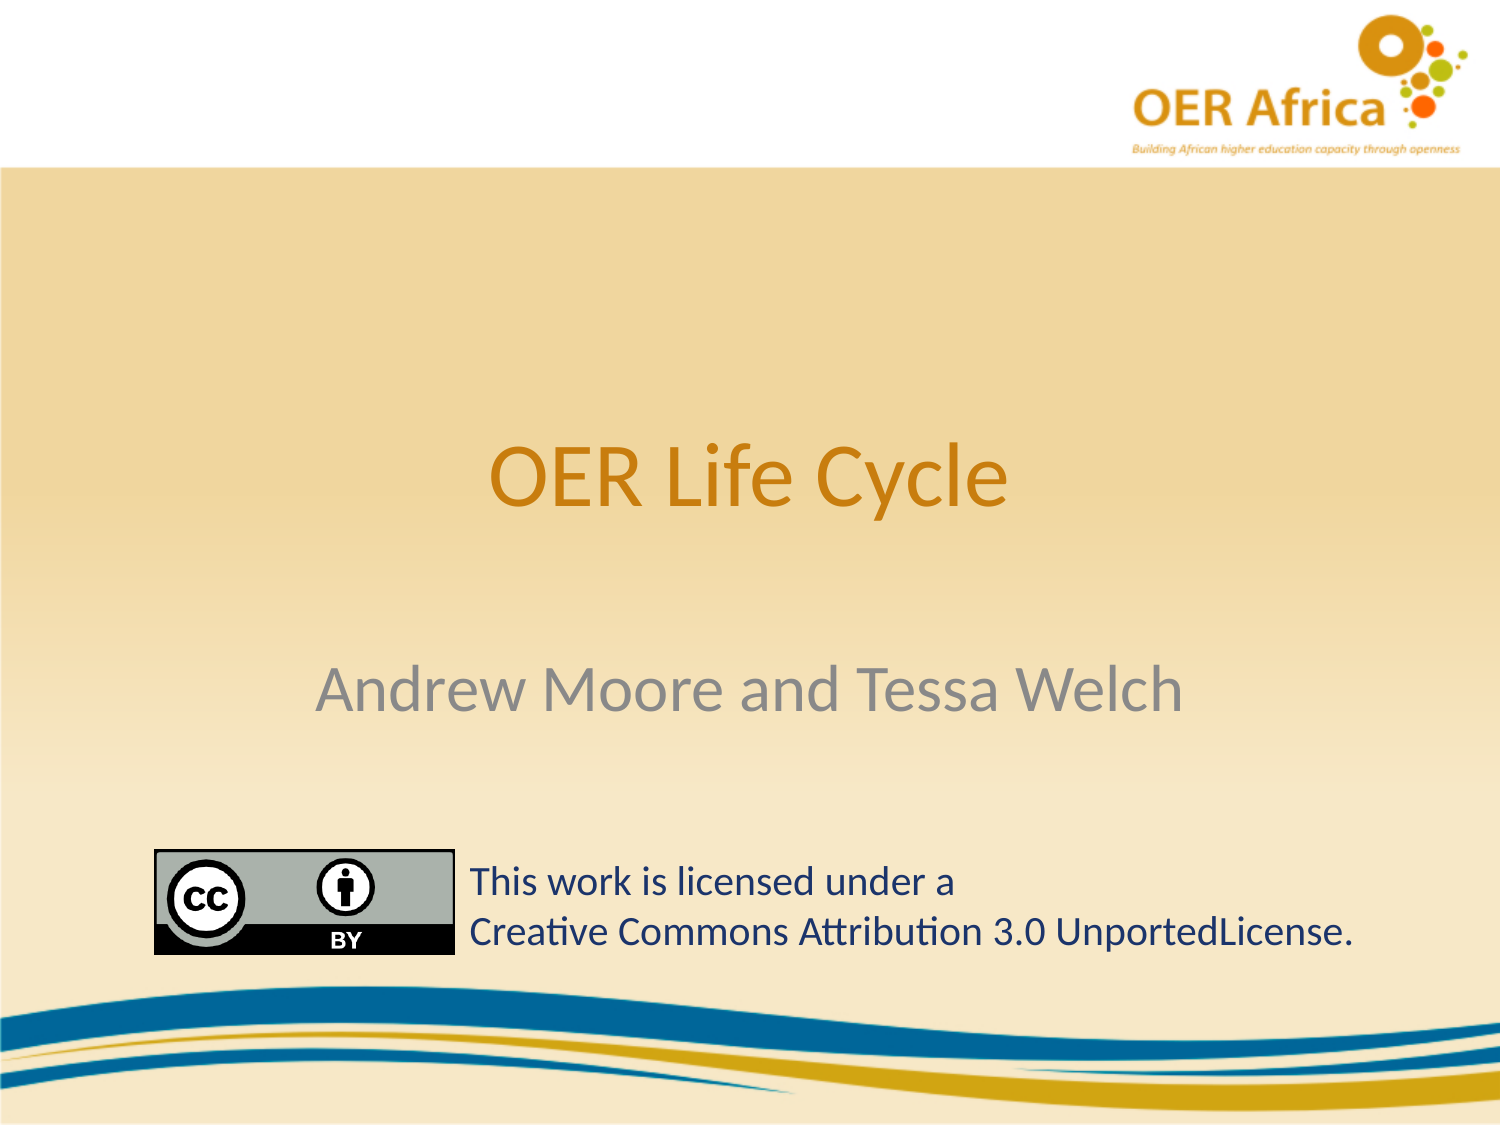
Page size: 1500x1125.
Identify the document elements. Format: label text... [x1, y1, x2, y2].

text_box This work is licensed under a Creative Commons Attribution 3.0 Unported License. [454, 846, 1412, 1064]
picture [154, 849, 454, 955]
subtitle Andrew Moore and Tessa Welch [225, 637, 1276, 849]
title OER Life Cycle [112, 349, 1388, 591]
